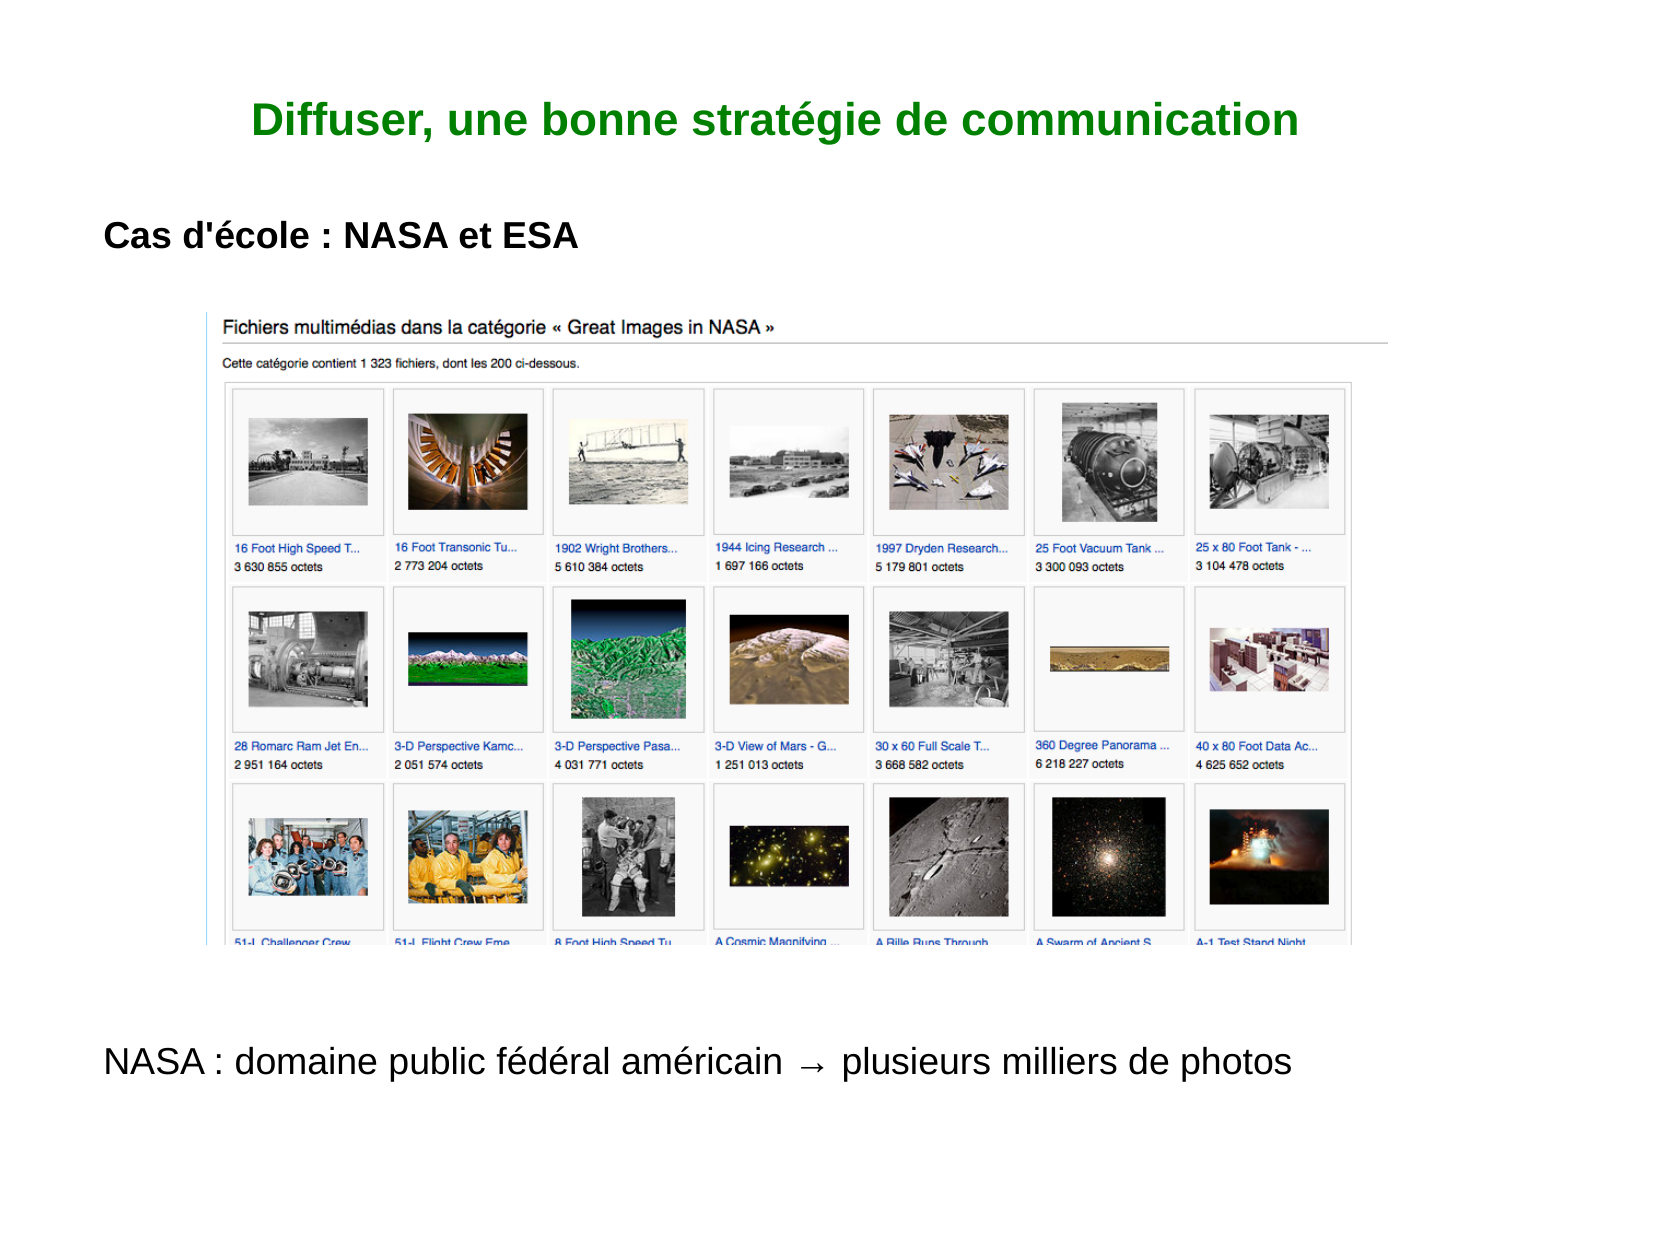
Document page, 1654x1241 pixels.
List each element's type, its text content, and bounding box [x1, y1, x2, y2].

text_box Diffuser, une bonne stratégie de communication [236, 86, 1315, 153]
picture [206, 312, 1388, 945]
text_box Cas d'école : NASA et ESA [88, 206, 595, 264]
text_box NASA : domaine public fédéral américain → plusieurs milliers de photos [88, 1033, 1311, 1090]
